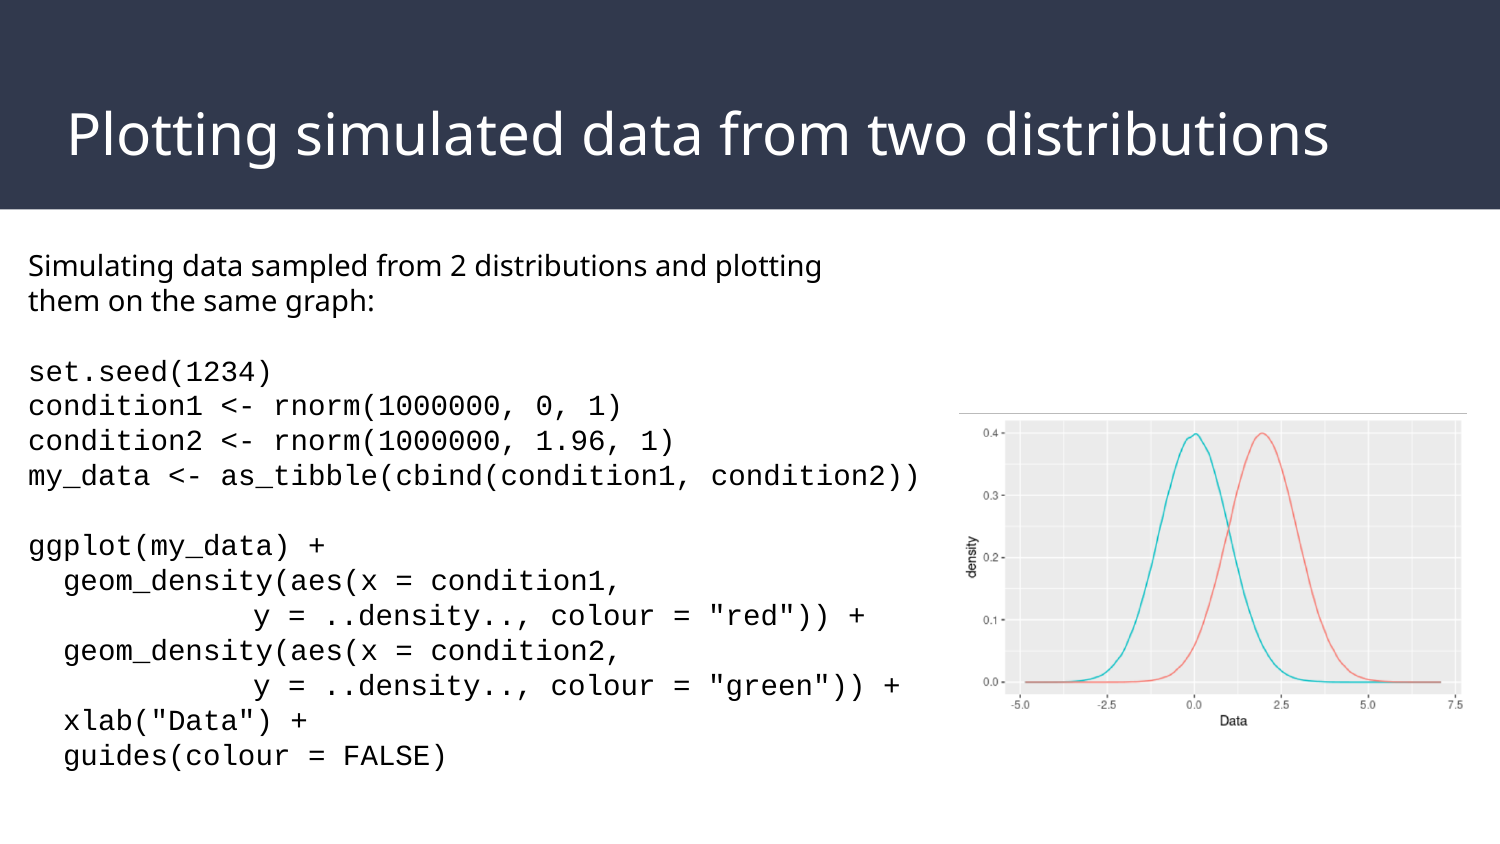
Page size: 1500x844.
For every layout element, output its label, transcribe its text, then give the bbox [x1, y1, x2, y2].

picture [959, 413, 1467, 734]
text_box Simulating data sampled from 2 distributions and plotting them on the same graph: set.seed(1234) condition1 <- rnorm(1000000, 0, 1) condition2 <- rnorm(1000000, 1.96, 1) my_data <- as_tibble(cbind(condition1, condition2)) ggplot(my_data) + geom_density(aes(x = condition1, y = ..density.., colour = "red")) + geom_density(aes(x = condition2, y = ..density.., colour = "green")) + xlab("Data") + guides(colour = FALSE) [13, 231, 943, 844]
title Plotting simulated data from two distributions [51, 82, 1449, 185]
